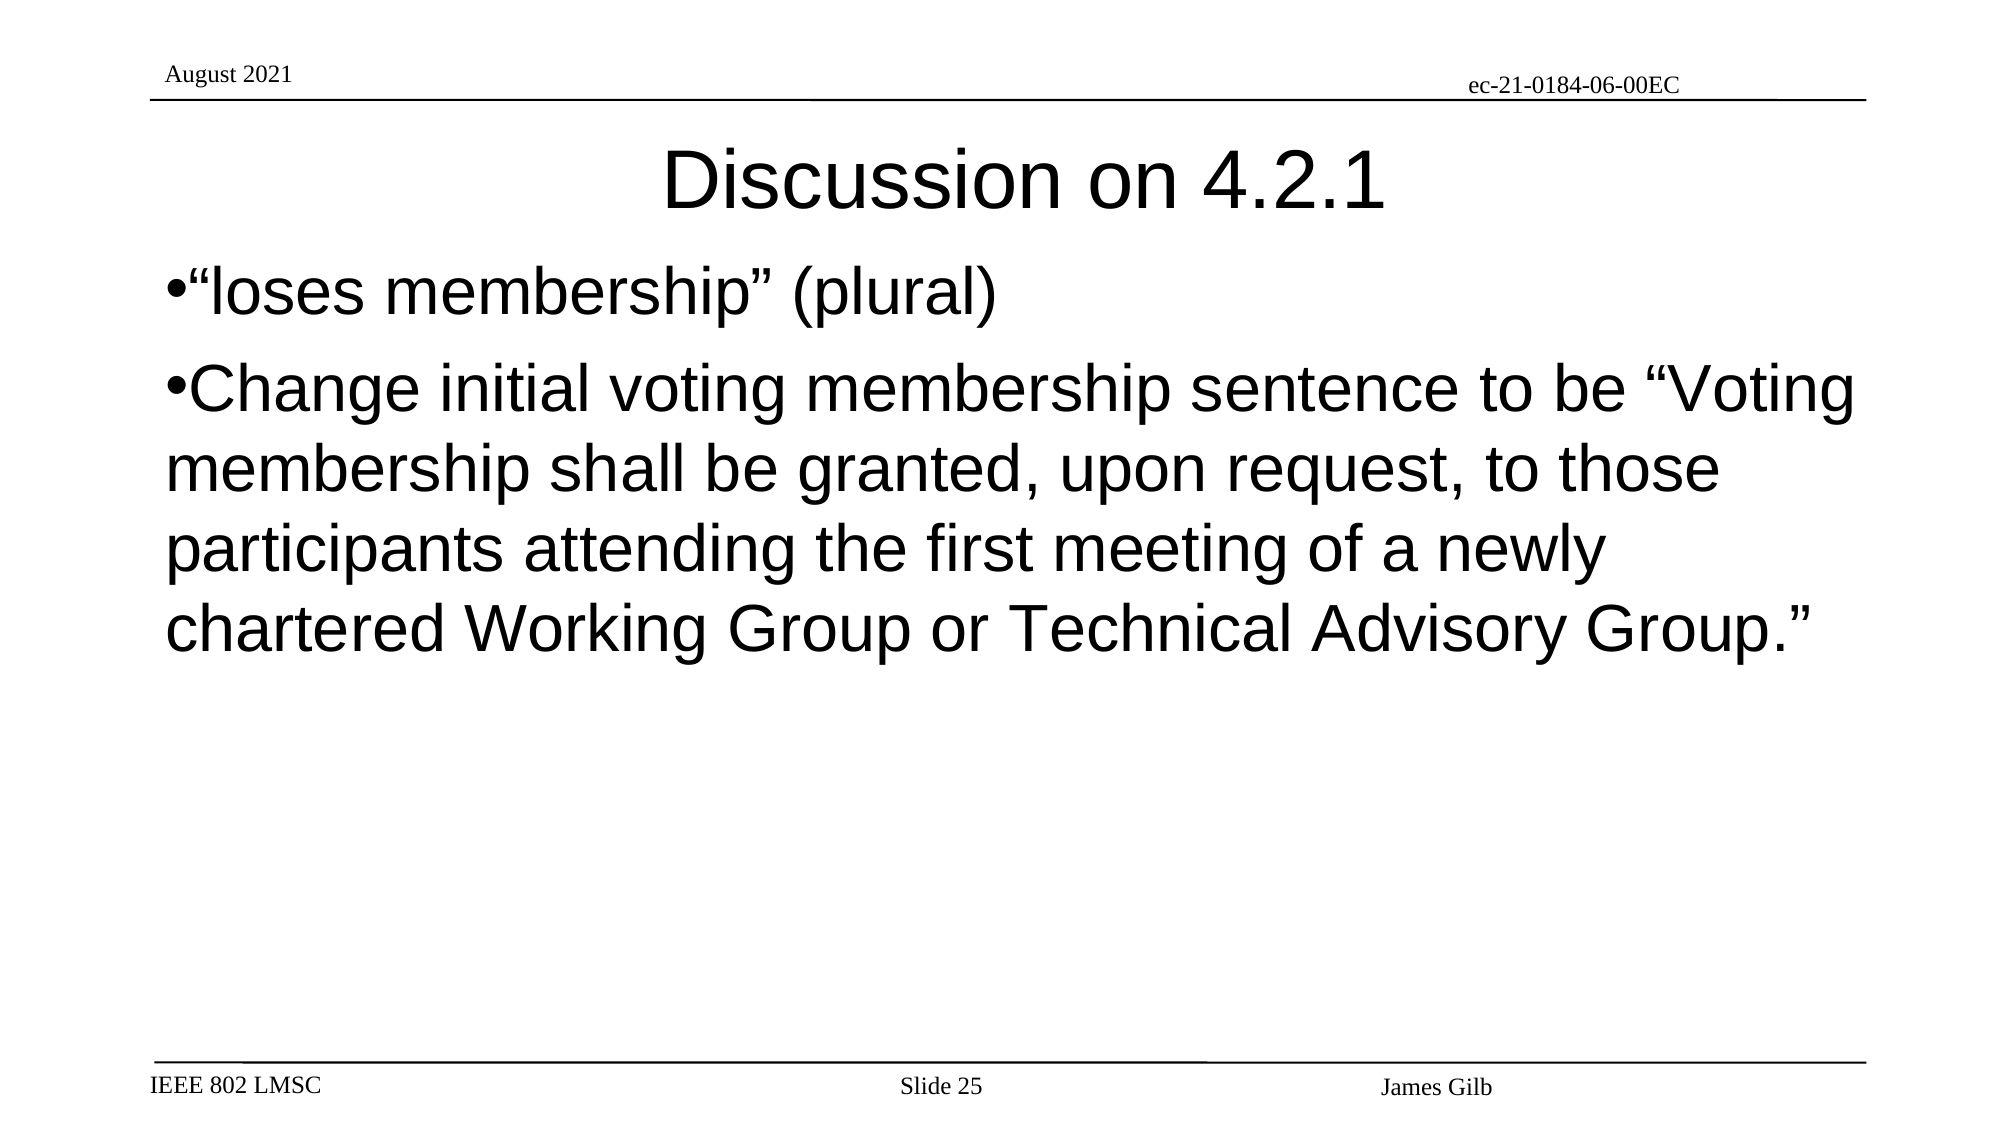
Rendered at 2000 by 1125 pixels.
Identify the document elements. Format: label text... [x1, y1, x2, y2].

title Discussion on 4.2.1 [149, 112, 1900, 238]
text_box Slide [799, 1069, 1083, 1108]
list “loses membership” (plural) Change initial voting membership sentence to be “Voting membership shall be granted, upon request, to those participants attending the first meeting of a newly chartered Working Group or Technical Advisory Group.” [149, 239, 1900, 1051]
